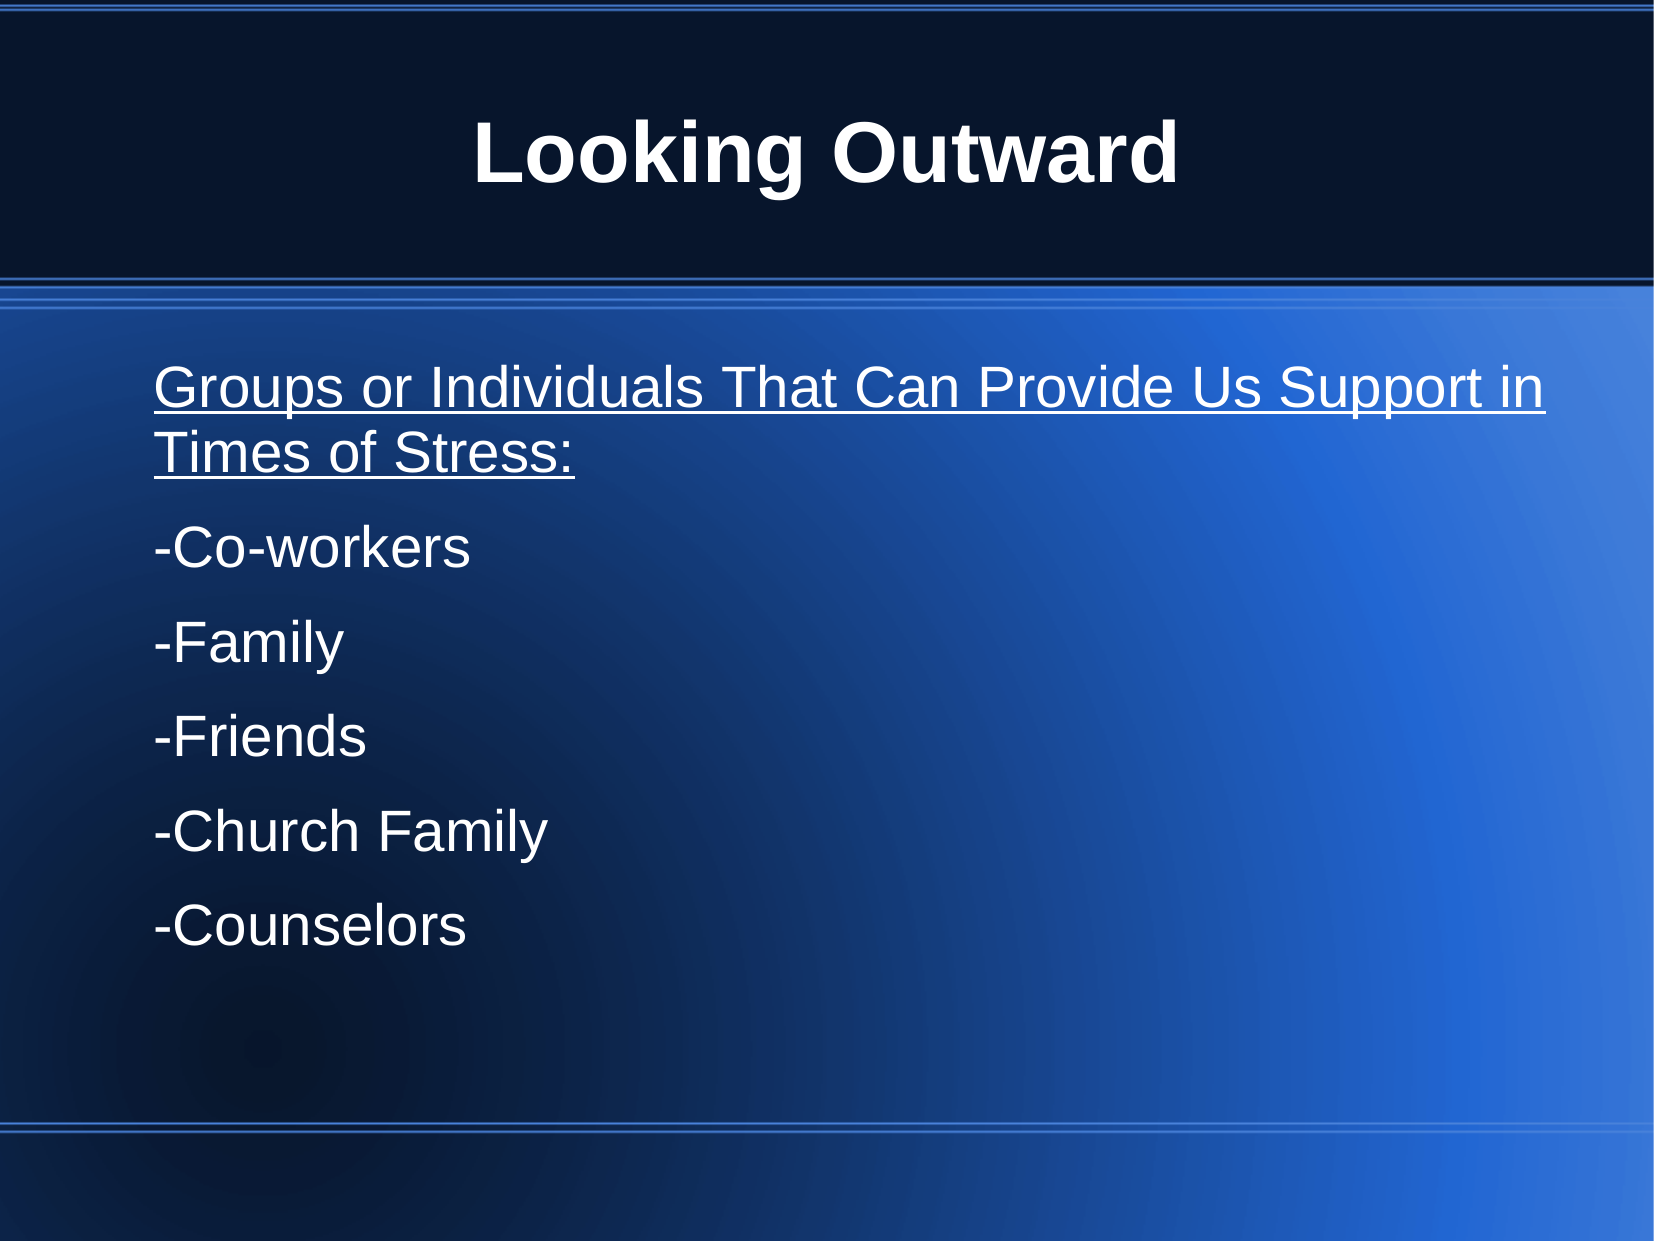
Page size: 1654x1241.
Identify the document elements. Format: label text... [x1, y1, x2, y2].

list Groups or Individuals That Can Provide Us Support in Times of Stress: -Co-workers -Family -Friends -Church Family -Counselors [82, 355, 1571, 1058]
picture [0, 0, 1654, 1241]
title Looking Outward [82, 49, 1571, 257]
